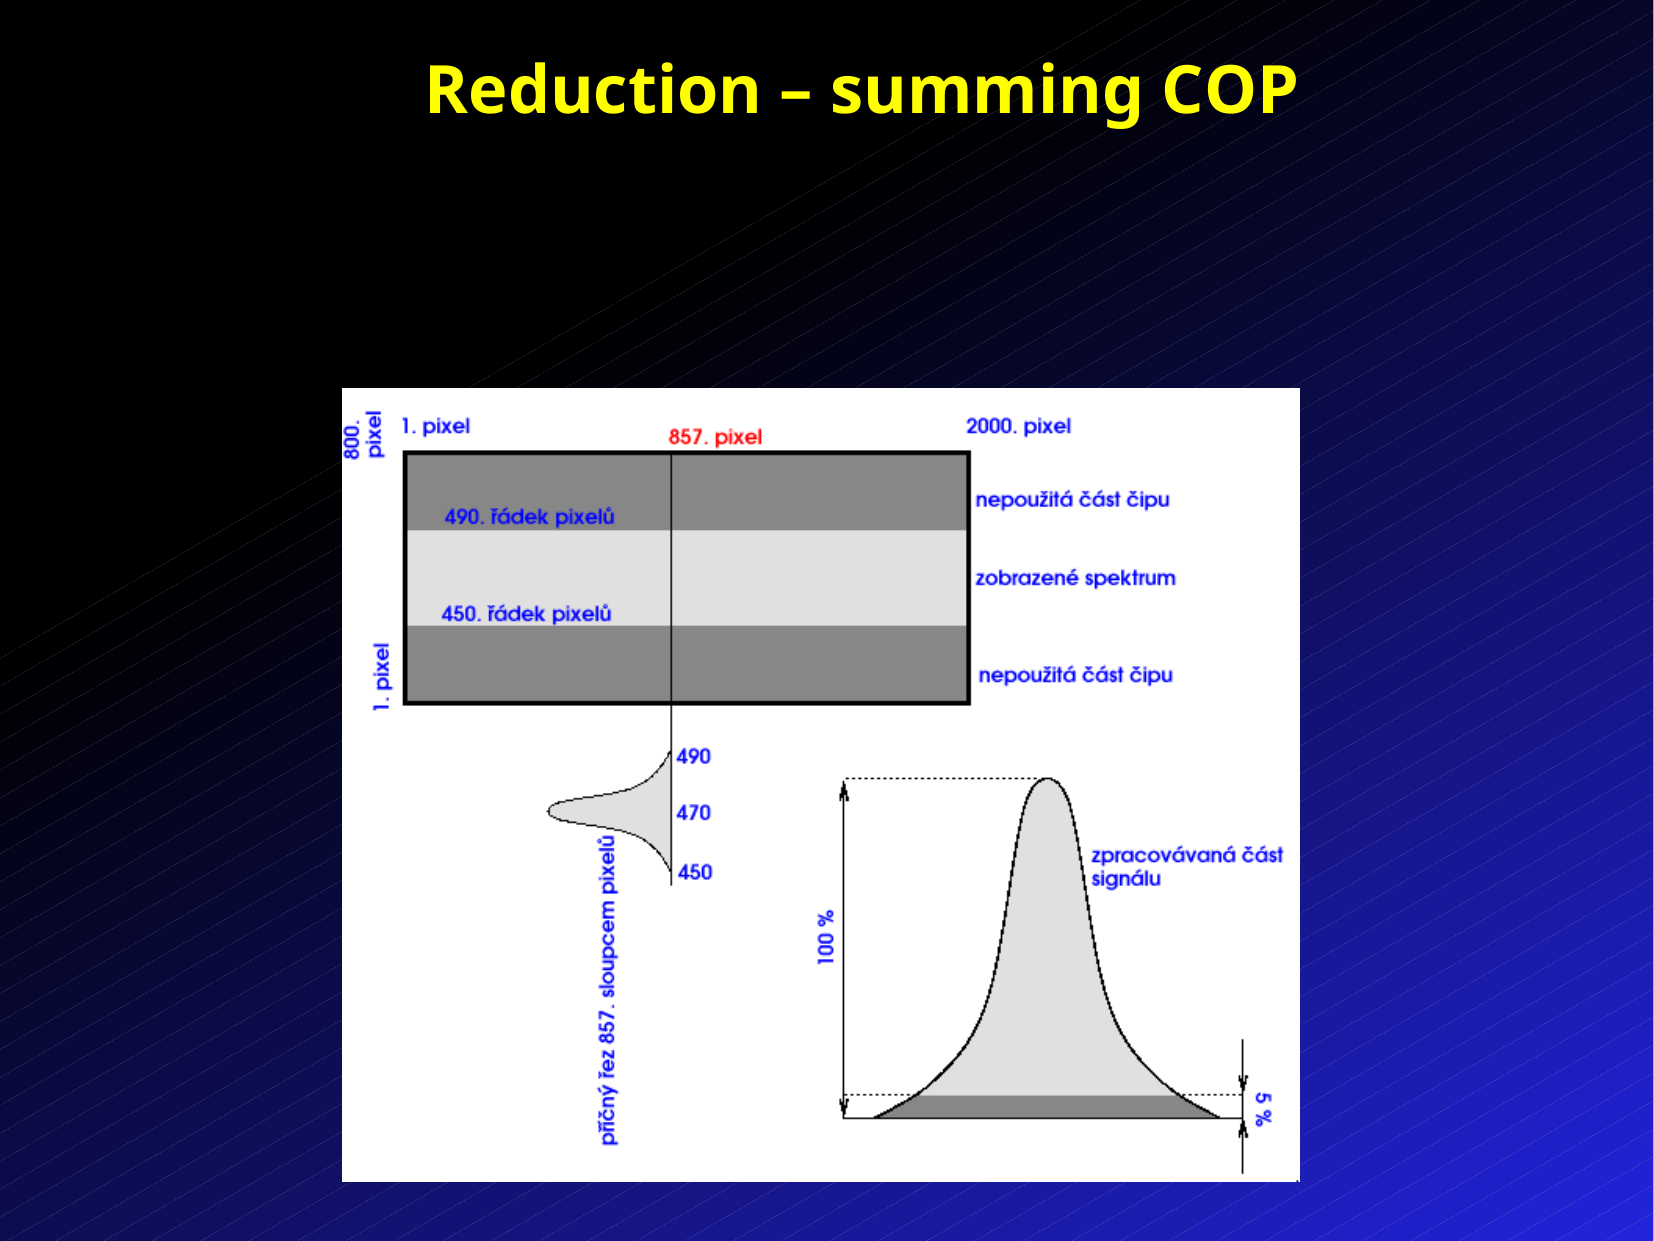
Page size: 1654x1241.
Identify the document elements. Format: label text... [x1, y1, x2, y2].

title Reduction – summing COP [118, 27, 1607, 148]
picture [342, 388, 1300, 1182]
